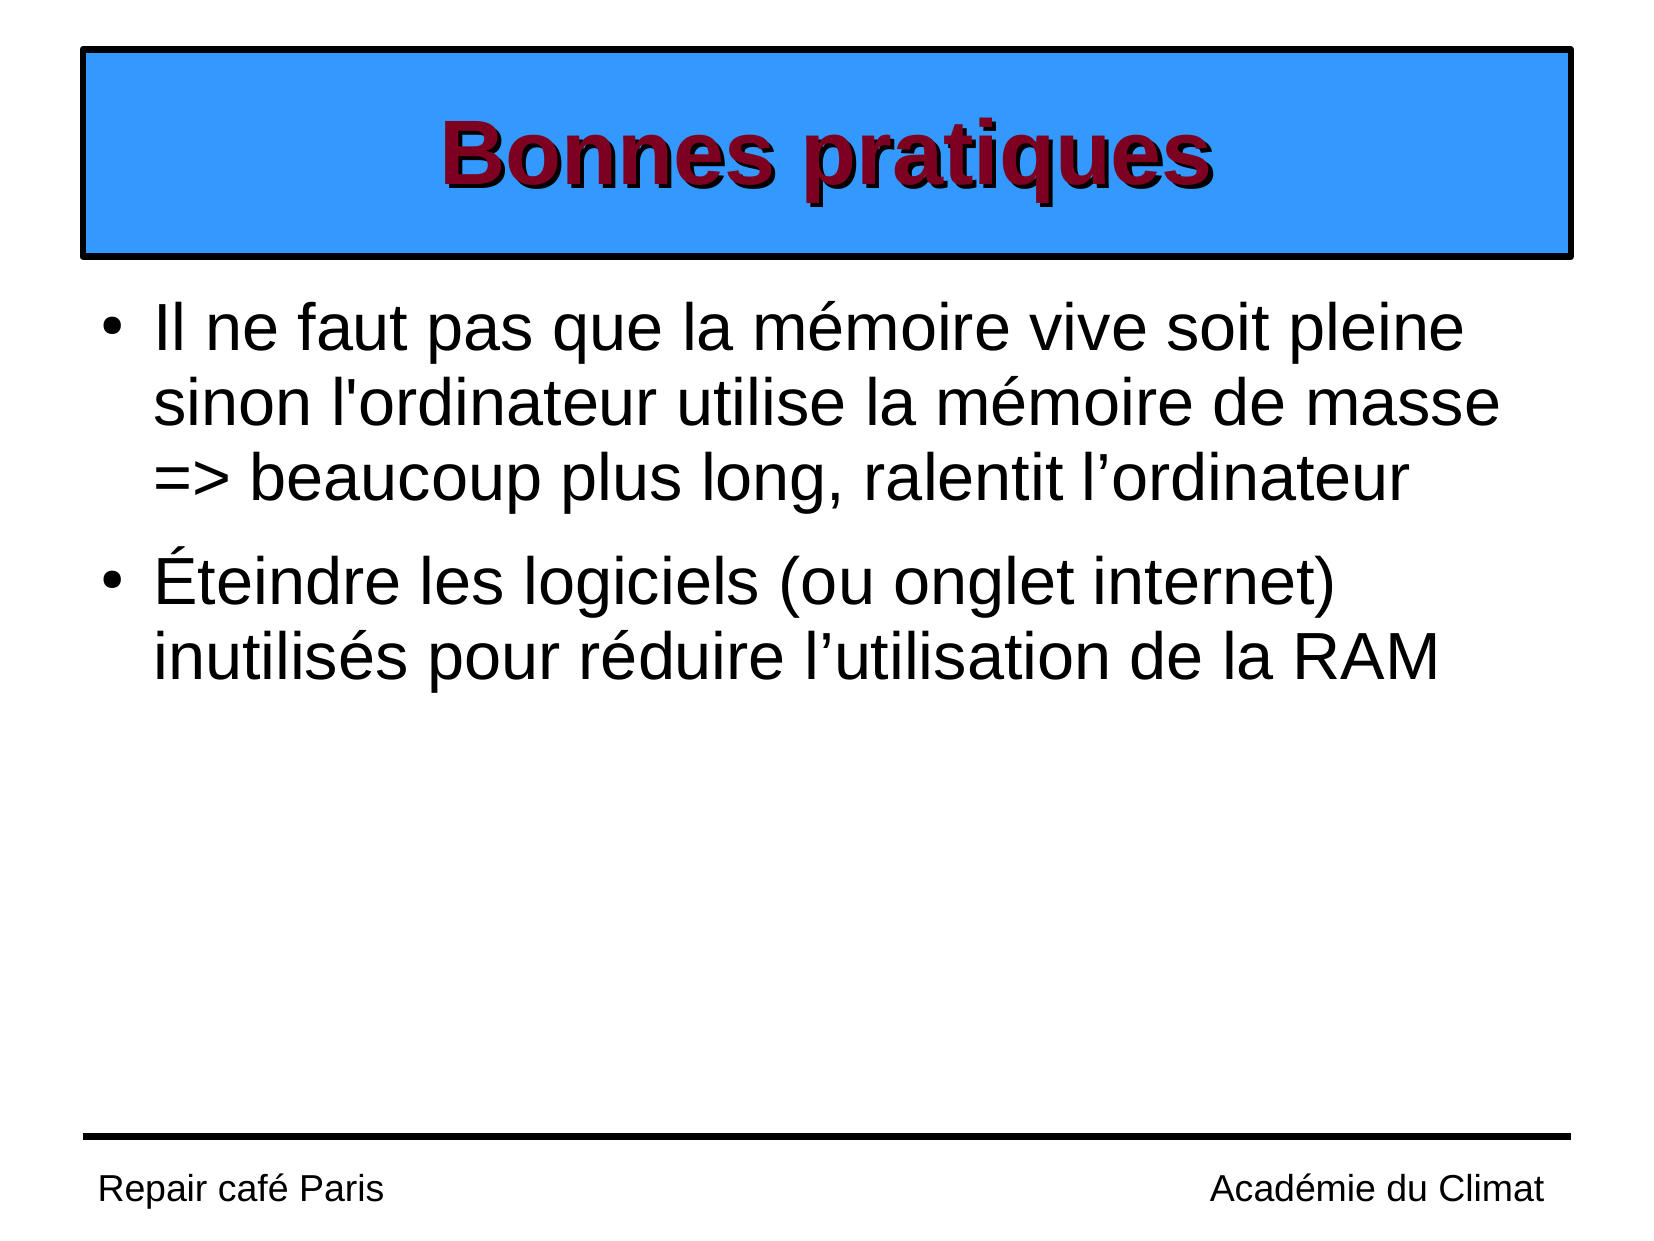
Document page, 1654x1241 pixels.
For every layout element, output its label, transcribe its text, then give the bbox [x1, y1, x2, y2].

title Bonnes pratiques [82, 49, 1571, 257]
list Il ne faut pas que la mémoire vive soit pleine sinon l'ordinateur utilise la mémoire de masse => beaucoup plus long, ralentit l’ordinateur Éteindre les logiciels (ou onglet internet) inutilisés pour réduire l’utilisation de la RAM [82, 290, 1571, 1010]
text_box Repair café Paris Académie du Climat [82, 1160, 1571, 1217]
